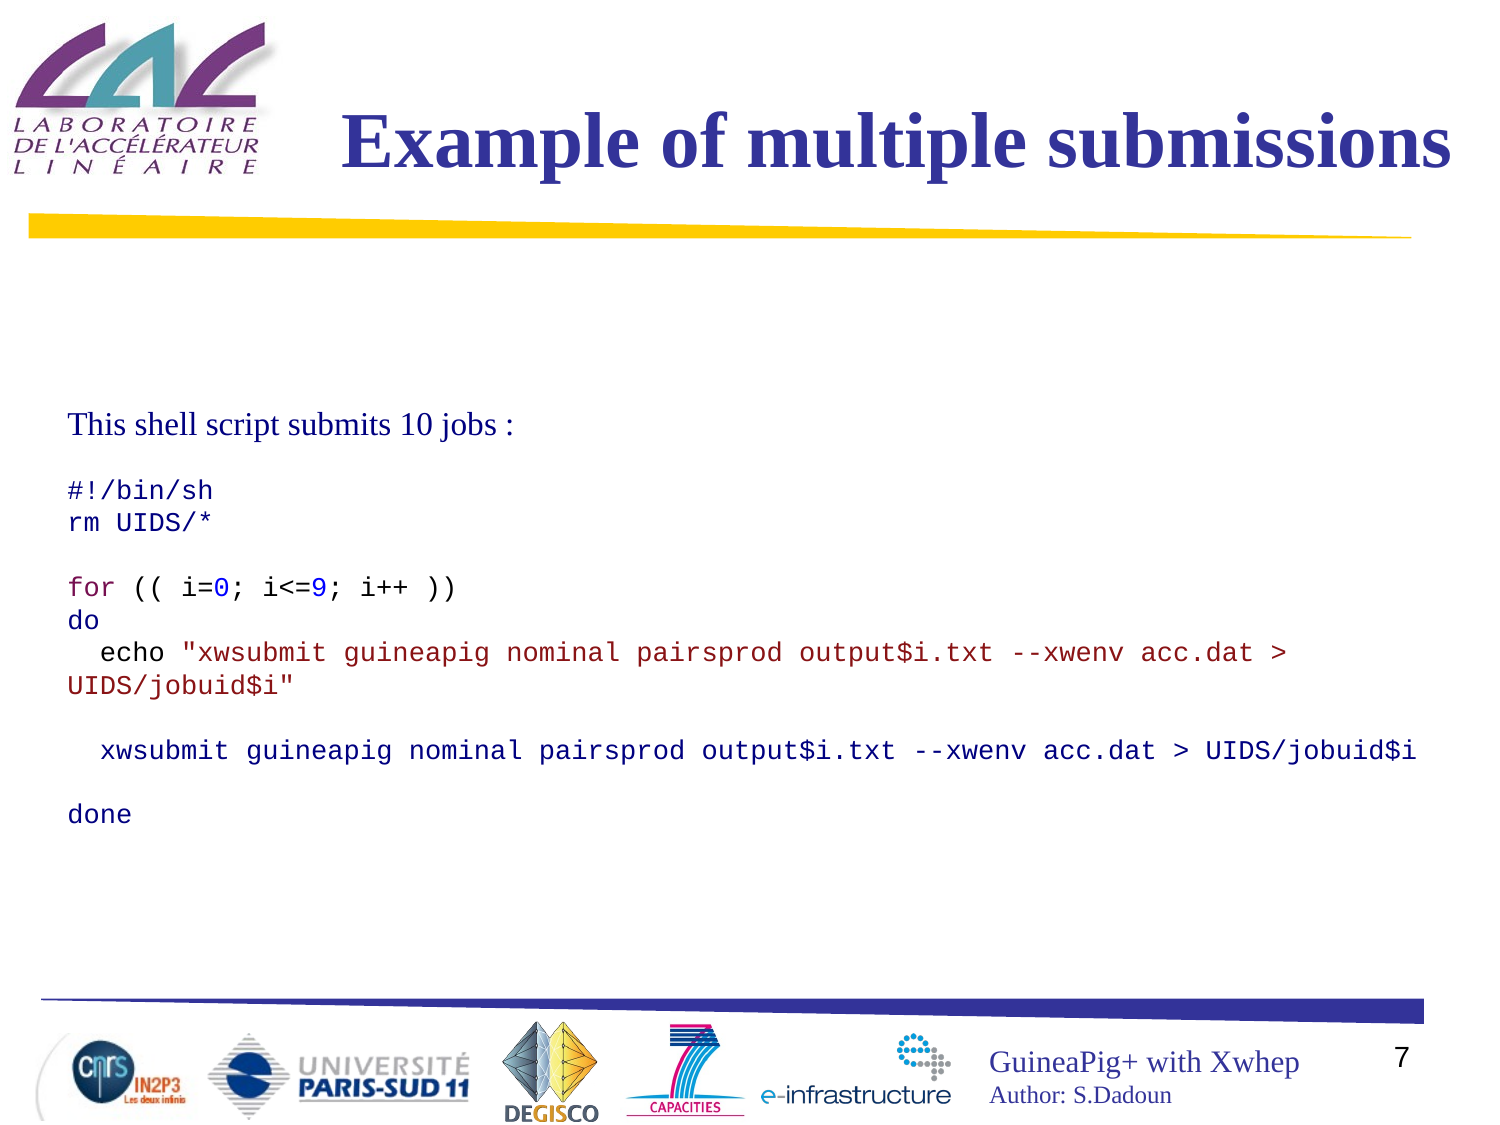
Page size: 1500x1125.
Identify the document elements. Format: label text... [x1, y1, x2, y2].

title Example of multiple submissions [295, 10, 1500, 261]
picture [25, 1033, 475, 1121]
picture [7, 16, 283, 178]
picture [490, 1018, 609, 1122]
picture [620, 1017, 750, 1124]
picture [761, 1033, 951, 1104]
subtitle This shell script submits 10 jobs : #!/bin/sh rm UIDS/* for (( i=0; i<=9; i++ )) do echo "xwsubmit guineapig nominal pairsprod output$i.txt --xwenv acc.dat > UIDS/jobuid$i" xwsubmit guineapig nominal pairsprod output$i.txt --xwenv acc.dat > UIDS/jobuid$i done [67, 260, 1418, 1004]
picture [902, 1038, 925, 1049]
